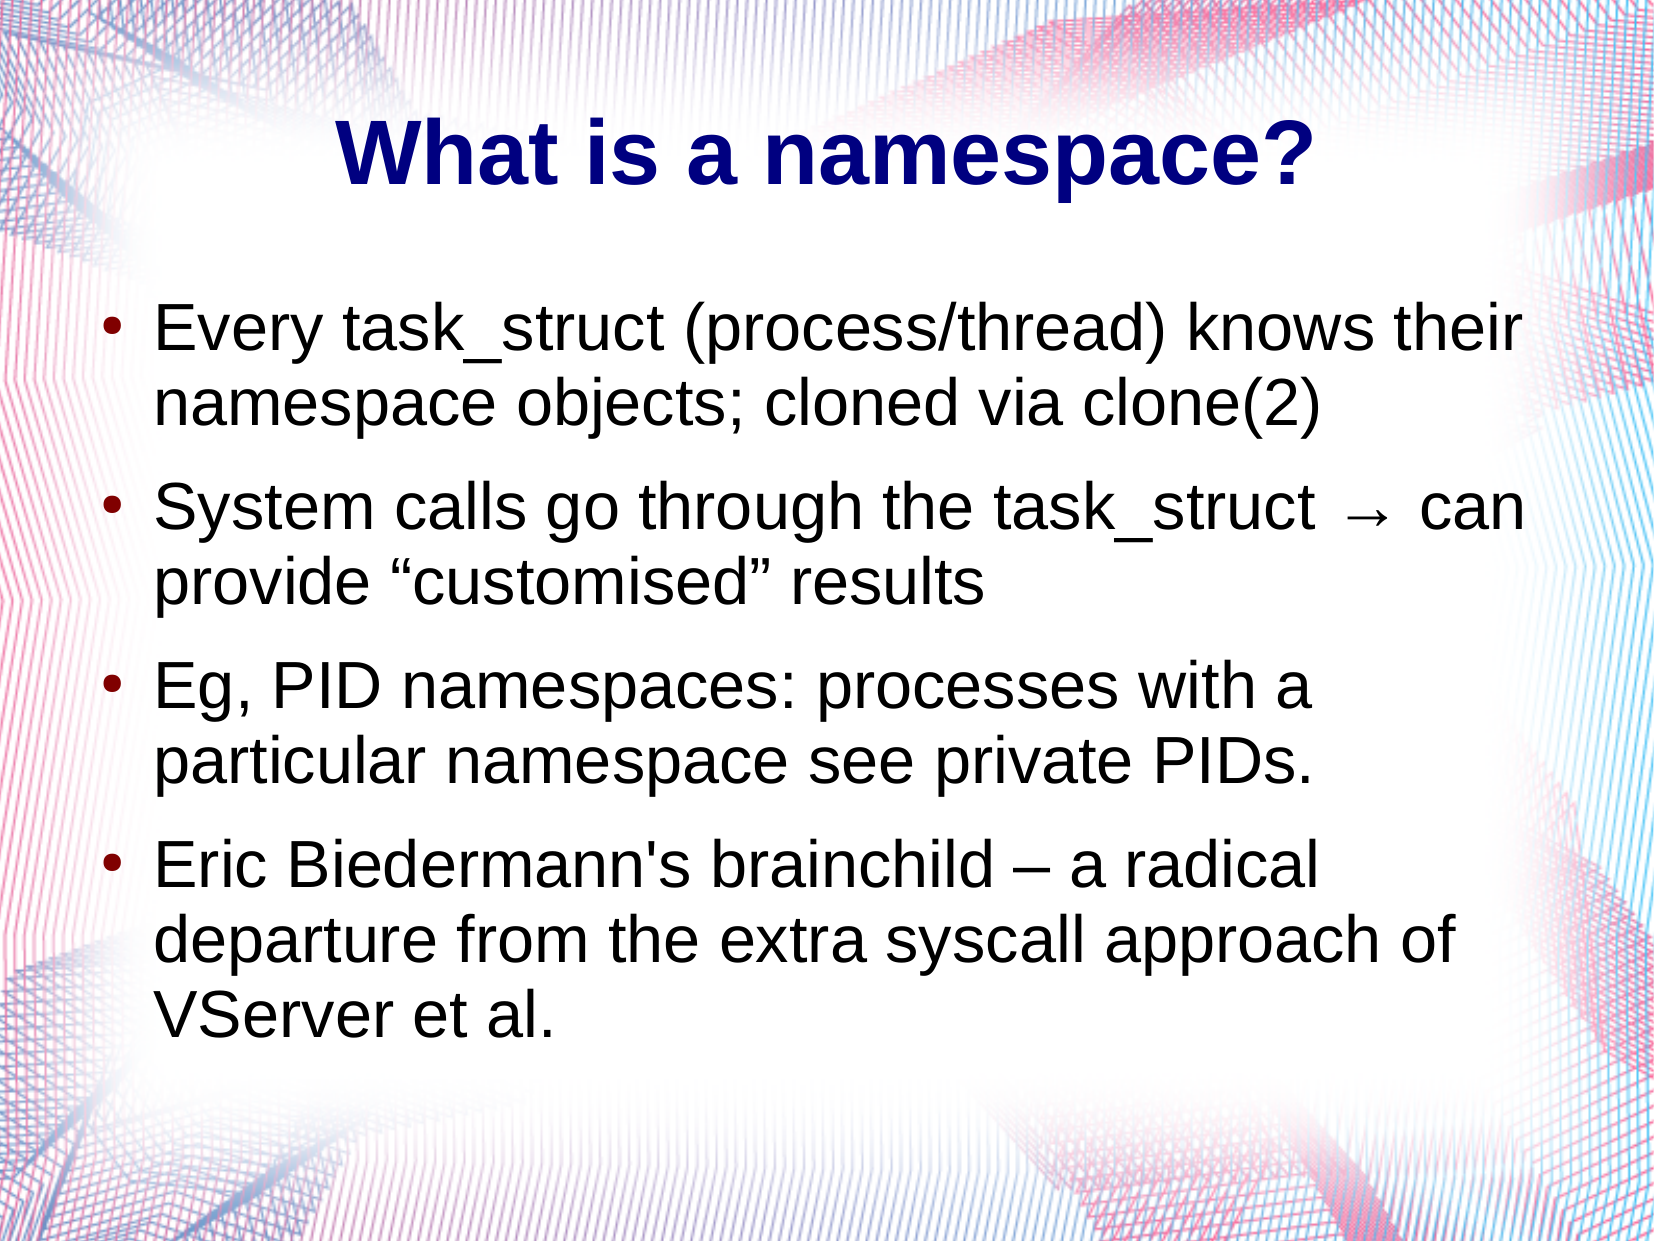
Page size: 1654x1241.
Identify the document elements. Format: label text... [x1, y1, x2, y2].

picture [0, 0, 1654, 1241]
list Every task_struct (process/thread) knows their namespace objects; cloned via clone(2) System calls go through the task_struct → can provide “customised” results Eg, PID namespaces: processes with a particular namespace see private PIDs. Eric Biedermann's brainchild – a radical departure from the extra syscall approach of VServer et al. [82, 290, 1571, 1094]
title What is a namespace? [82, 56, 1571, 250]
